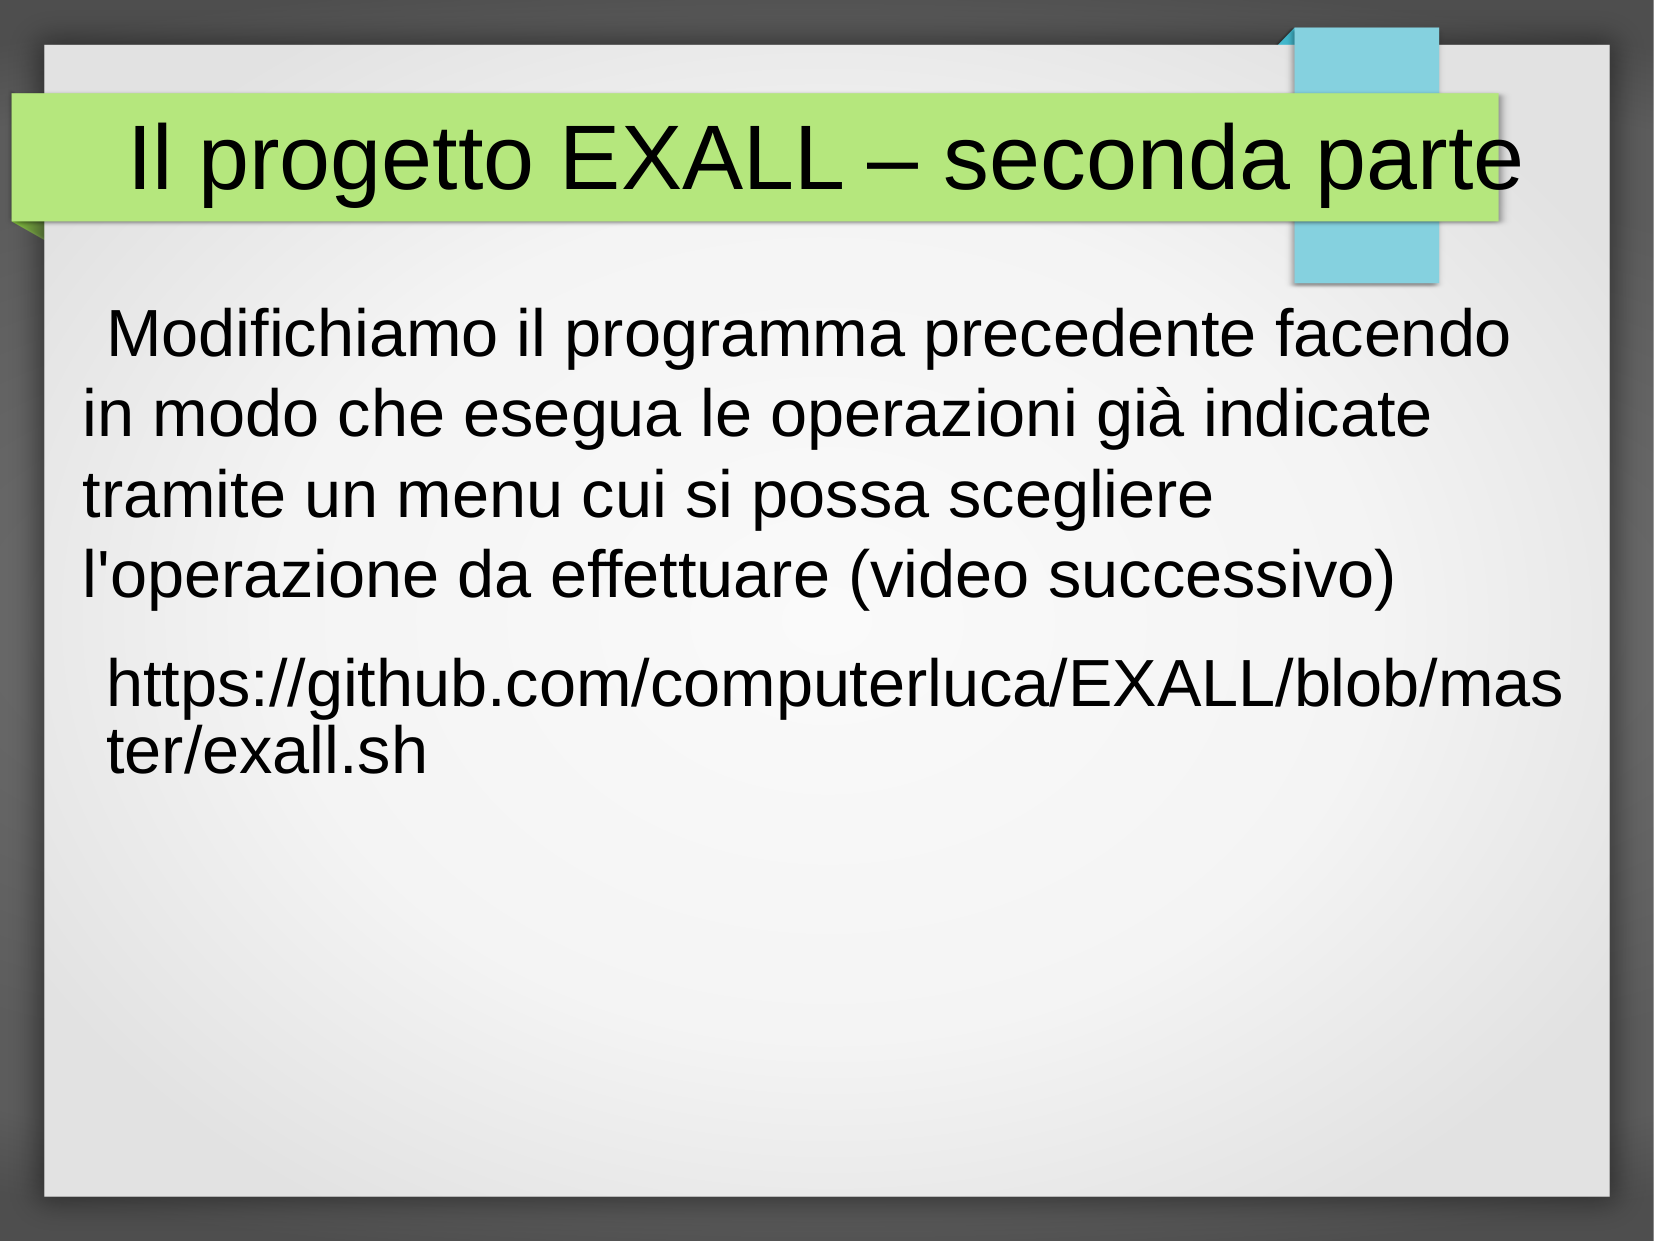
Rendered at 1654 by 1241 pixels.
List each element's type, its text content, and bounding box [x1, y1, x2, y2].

picture [0, 0, 1654, 1241]
list Modifichiamo il programma precedente facendo in modo che esegua le operazioni già indicate tramite un menu cui si possa scegliere l'operazione da effettuare (video successivo) https://github.com/computerluca/EXALL/blob/master/exall.sh [82, 290, 1571, 1010]
title Il progetto EXALL – seconda parte [82, 49, 1571, 257]
